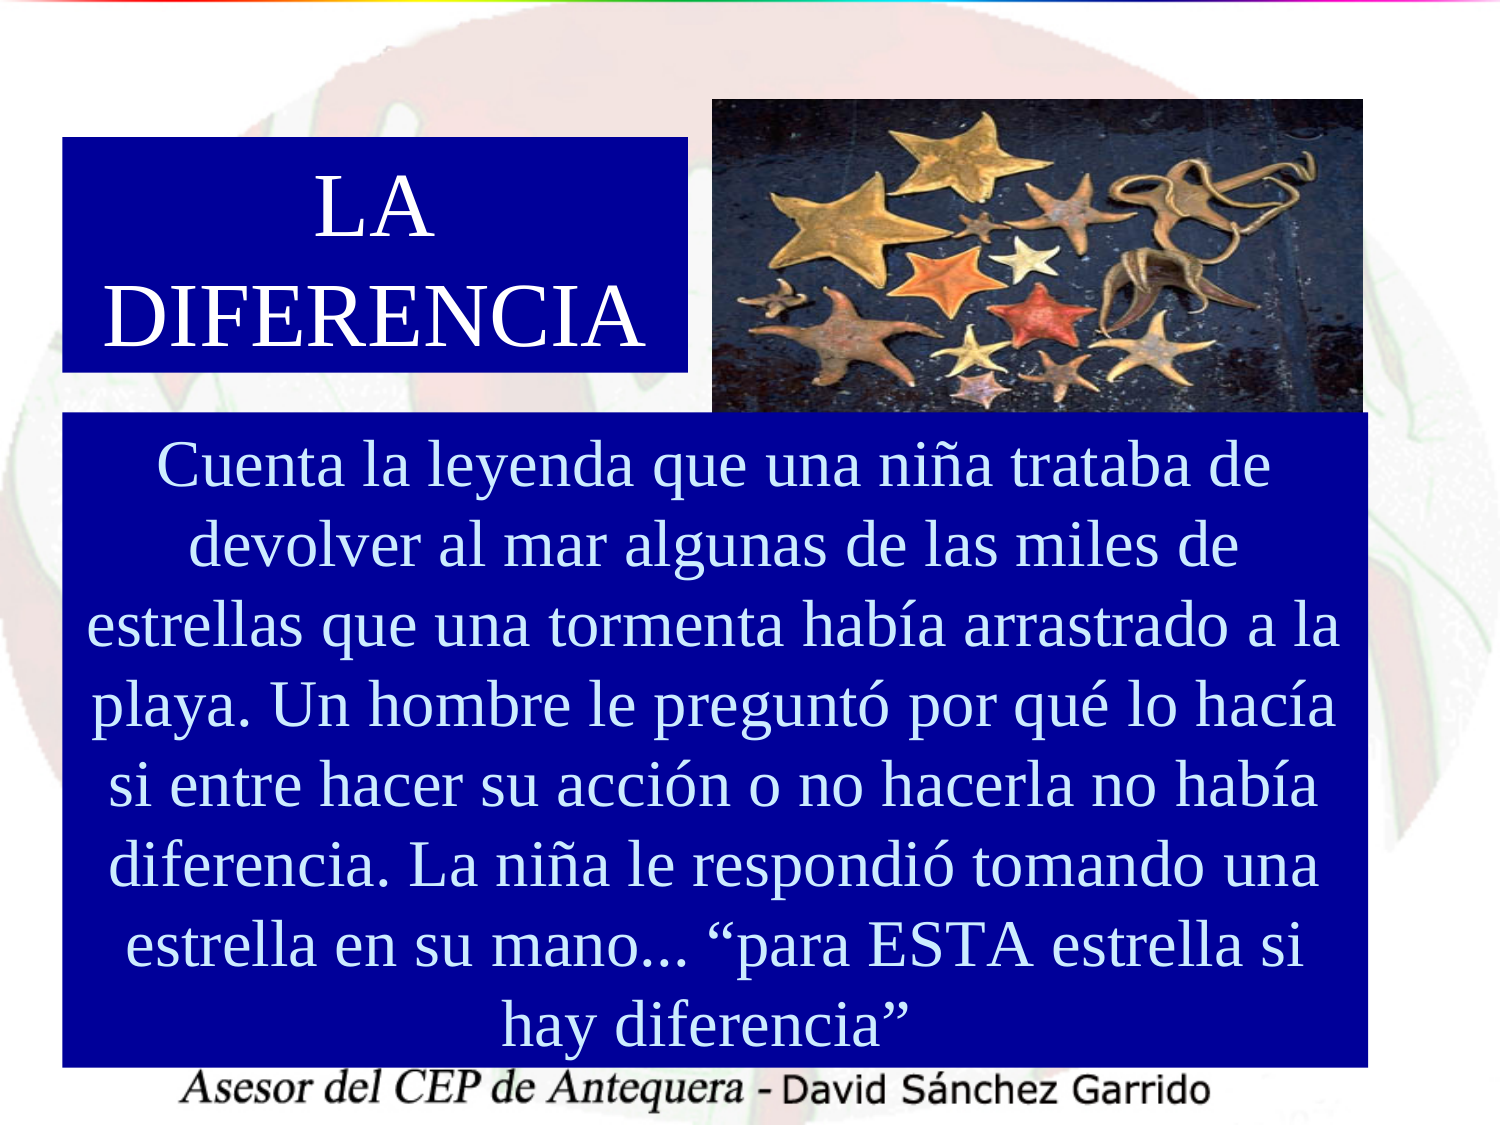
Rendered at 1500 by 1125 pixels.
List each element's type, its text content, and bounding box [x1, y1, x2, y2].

picture [0, 0, 1500, 1125]
text_box LA DIFERENCIA [62, 137, 688, 373]
text_box Cuenta la leyenda que una niña trataba de devolver al mar algunas de las miles de estrellas que una tormenta había arrastrado a la playa. Un hombre le preguntó por qué lo hacía si entre hacer su acción o no hacerla no había diferencia. La niña le respondió tomando una estrella en su mano... “para ESTA estrella si hay diferencia” [62, 412, 1369, 1068]
